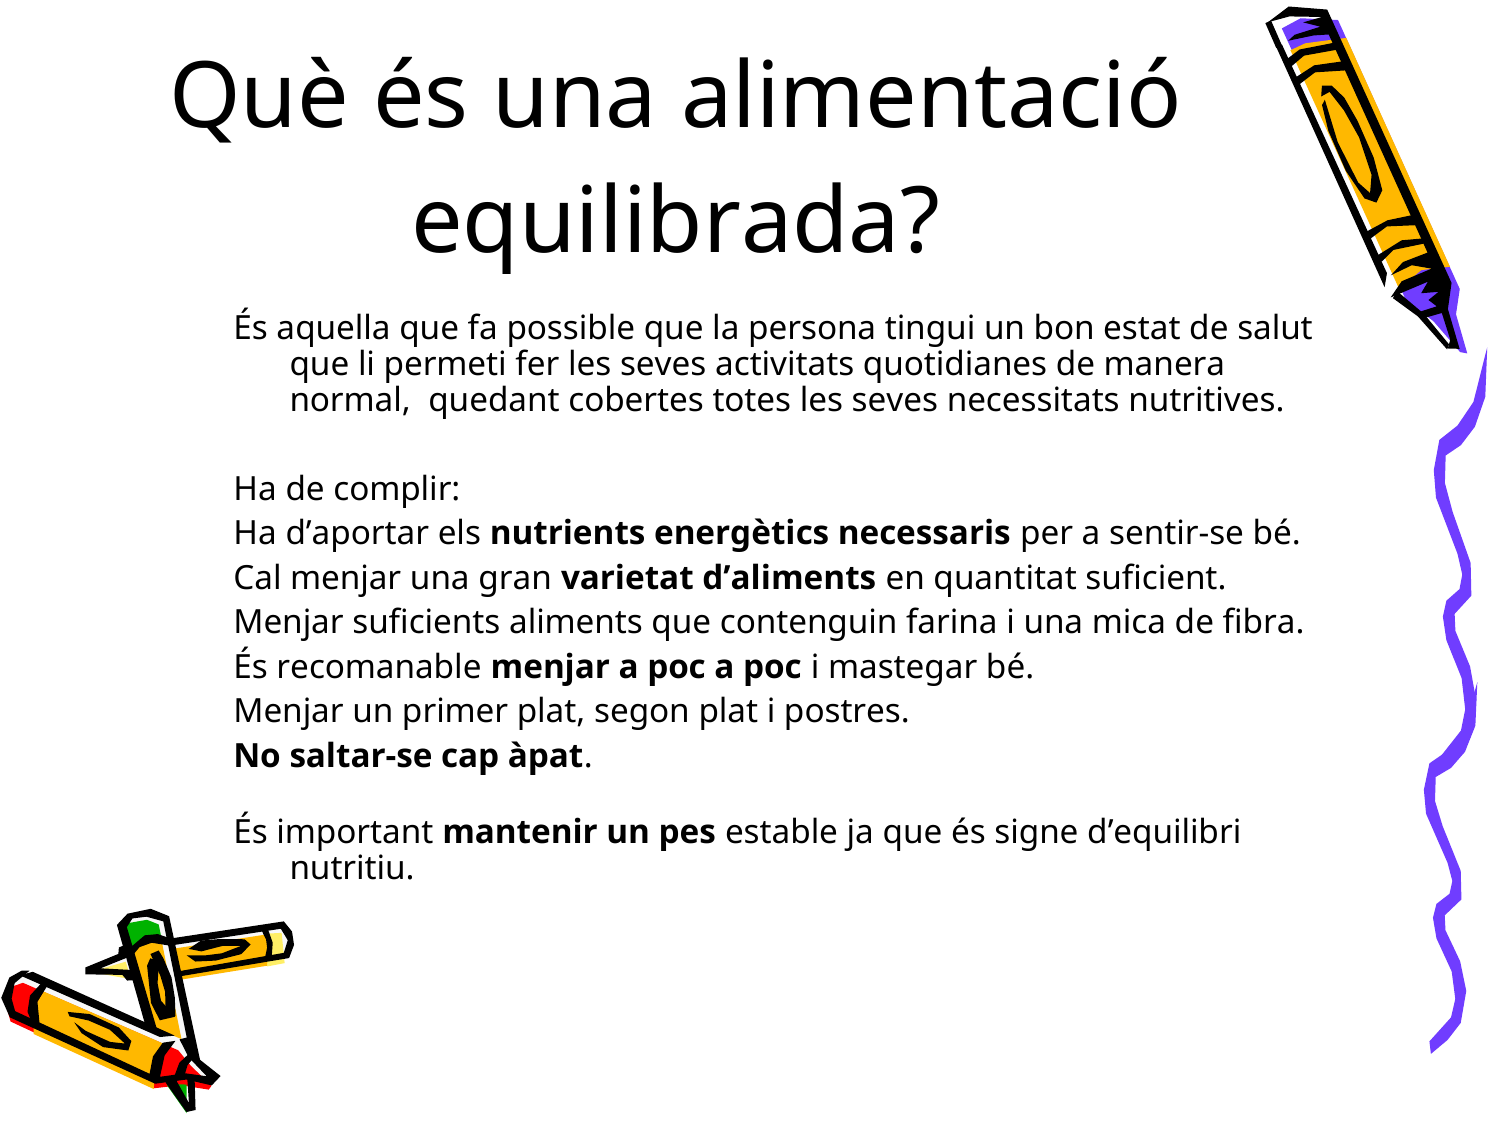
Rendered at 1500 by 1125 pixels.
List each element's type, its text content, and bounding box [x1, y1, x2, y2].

list És aquella que fa possible que la persona tingui un bon estat de salut que li permeti fer les seves activitats quotidianes de manera normal, quedant cobertes totes les seves necessitats nutritives. Ha de complir: Ha d’aportar els nutrients energètics necessaris per a sentir-se bé. Cal menjar una gran varietat d’aliments en quantitat suficient. Menjar suficients aliments que contenguin farina i una mica de fibra. És recomanable menjar a poc a poc i mastegar bé. Menjar un primer plat, segon plat i postres. No saltar-se cap àpat. És important mantenir un pes estable ja que és signe d’equilibri nutritiu. [218, 302, 1365, 1047]
title Què és una alimentació equilibrada? [112, 24, 1240, 288]
